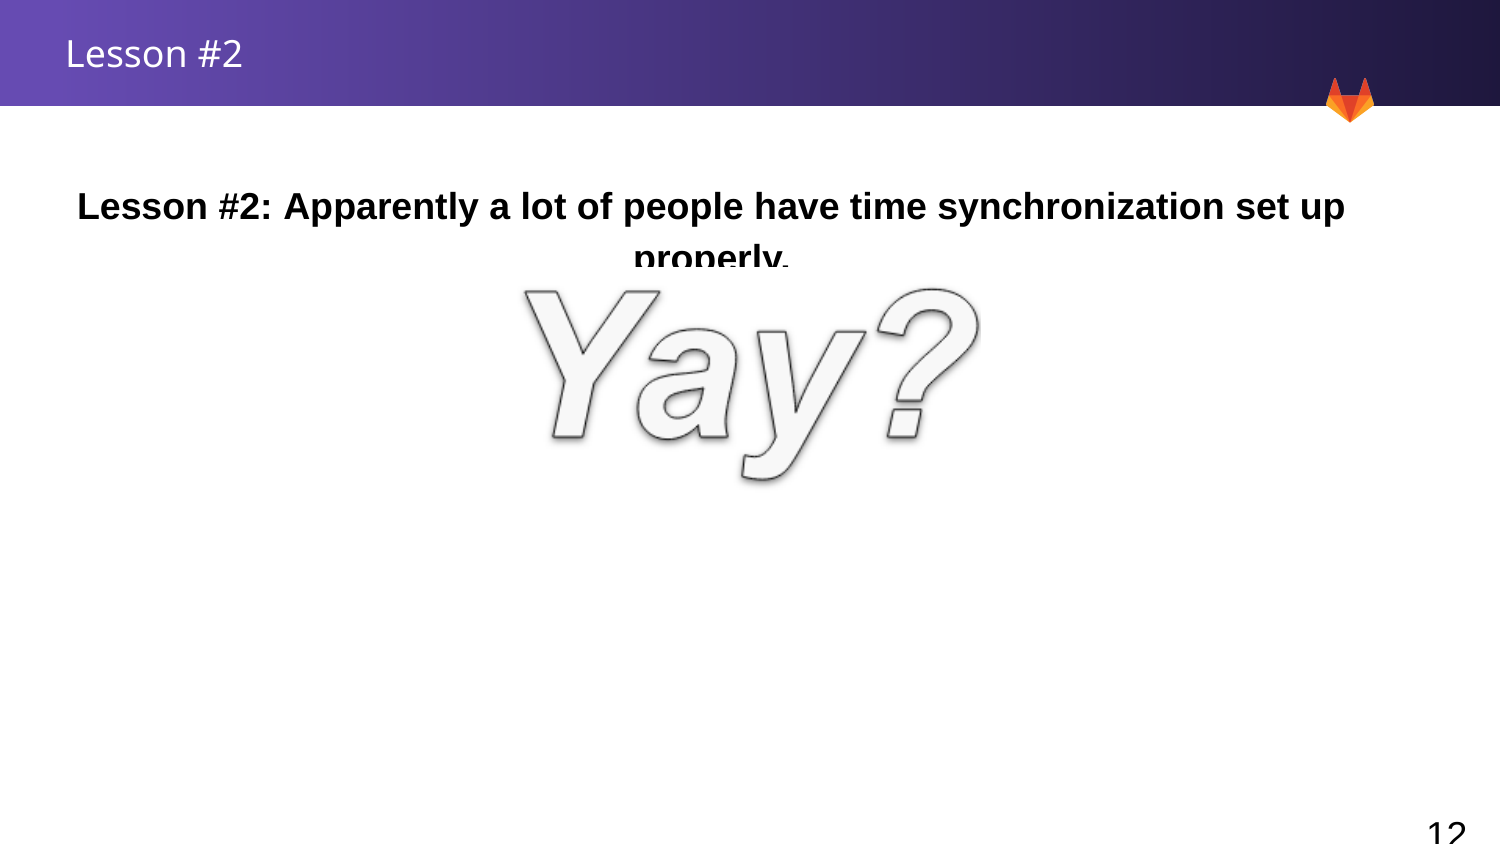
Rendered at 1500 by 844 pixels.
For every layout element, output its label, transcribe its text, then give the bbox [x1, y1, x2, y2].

picture [513, 267, 981, 497]
list Lesson #2: Apparently a lot of people have time synchronization set up properly. [50, 160, 1374, 792]
title Lesson #2 [50, 27, 1298, 77]
picture [1326, 78, 1374, 123]
